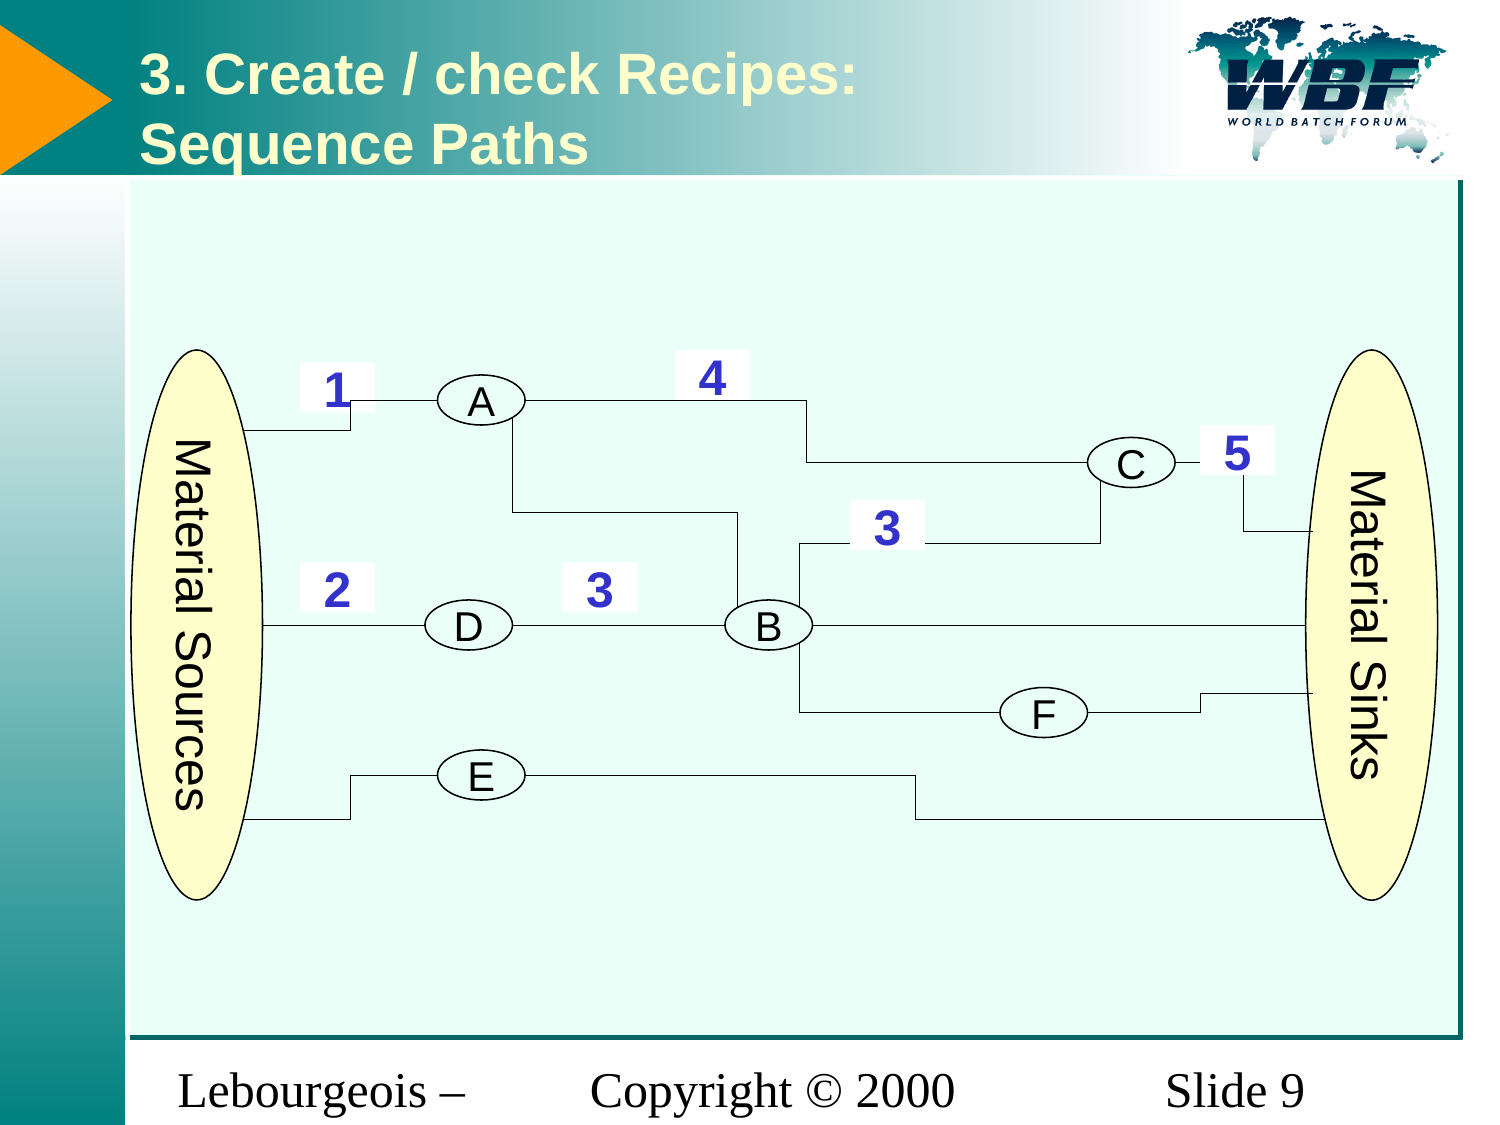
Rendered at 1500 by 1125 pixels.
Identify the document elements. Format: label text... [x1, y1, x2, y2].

text_box 5 [1200, 425, 1276, 475]
text_box D [424, 599, 513, 651]
text_box Material Sources [130, 349, 263, 901]
text_box 3 [562, 562, 638, 613]
text_box C [1087, 437, 1176, 488]
text_box 1 [351, 401, 376, 413]
text_box F [1000, 687, 1088, 738]
text_box B [724, 599, 813, 651]
text_box 4 [675, 350, 751, 400]
text_box A [437, 374, 526, 426]
text_box 1 [300, 362, 376, 413]
text_box 3 [849, 500, 925, 550]
text_box Material Sinks [1305, 349, 1438, 901]
text_box E [437, 749, 526, 801]
text_box 2 [300, 562, 376, 613]
title 3. Create / check Recipes: Sequence Paths [125, 28, 1150, 184]
